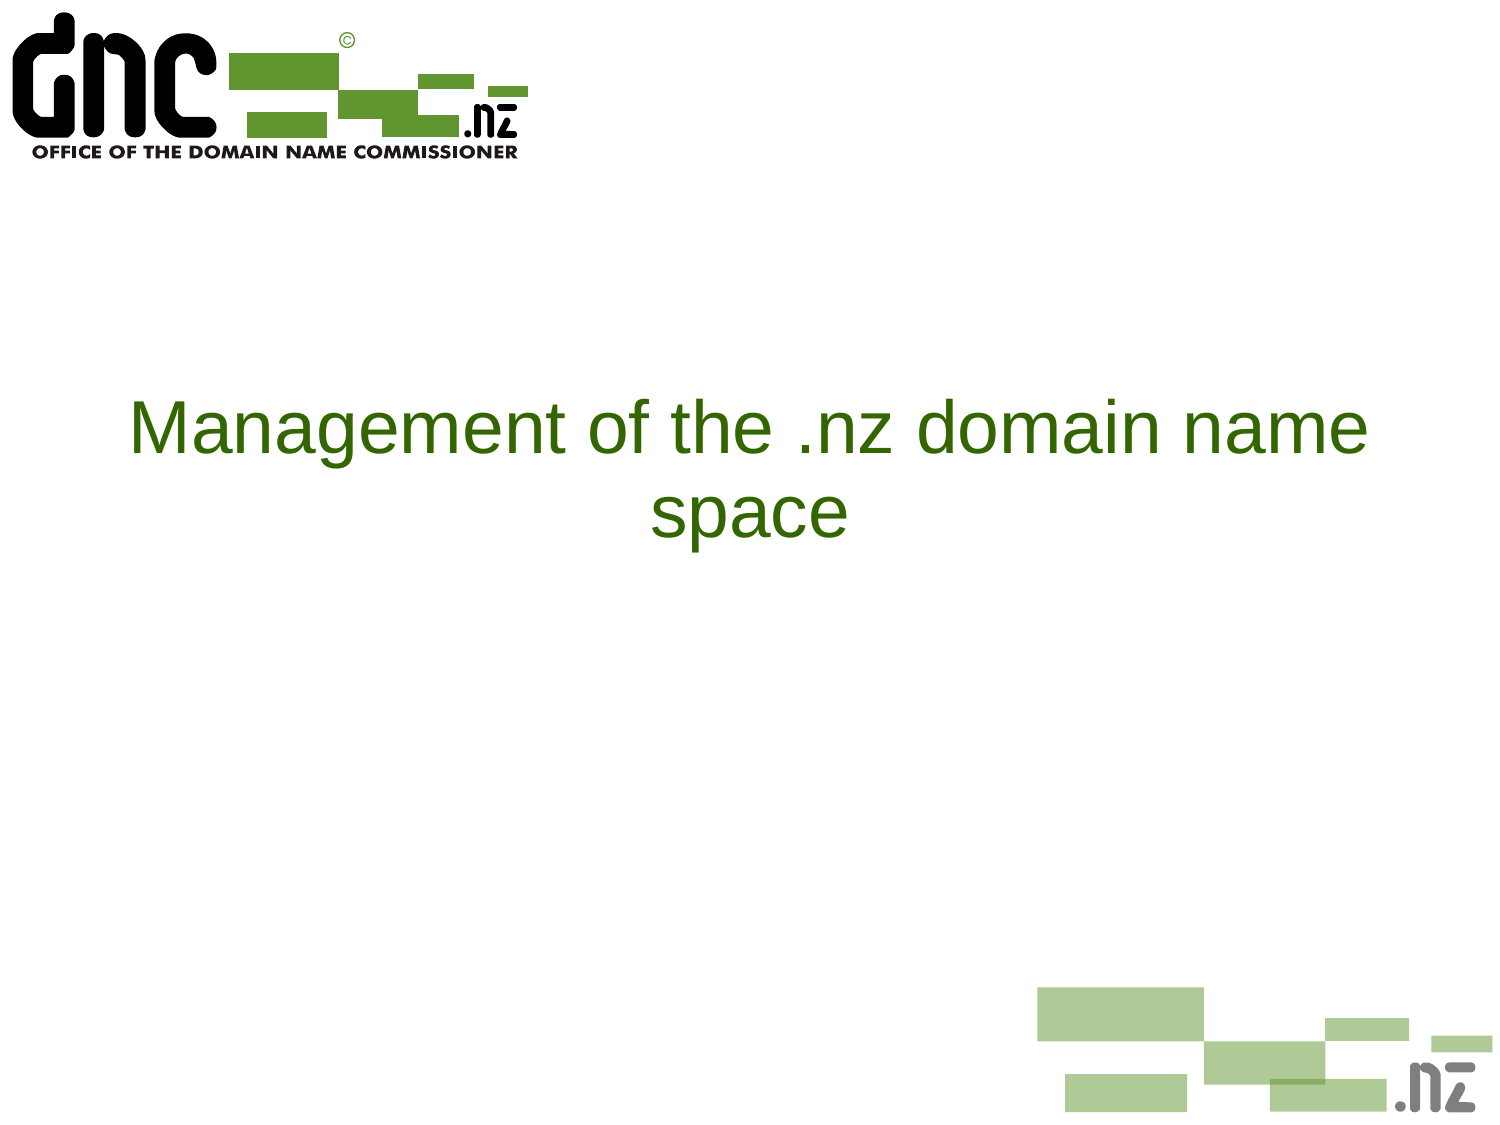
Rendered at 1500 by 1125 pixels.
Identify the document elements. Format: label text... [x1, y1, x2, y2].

title Management of the .nz domain name space [112, 349, 1388, 591]
